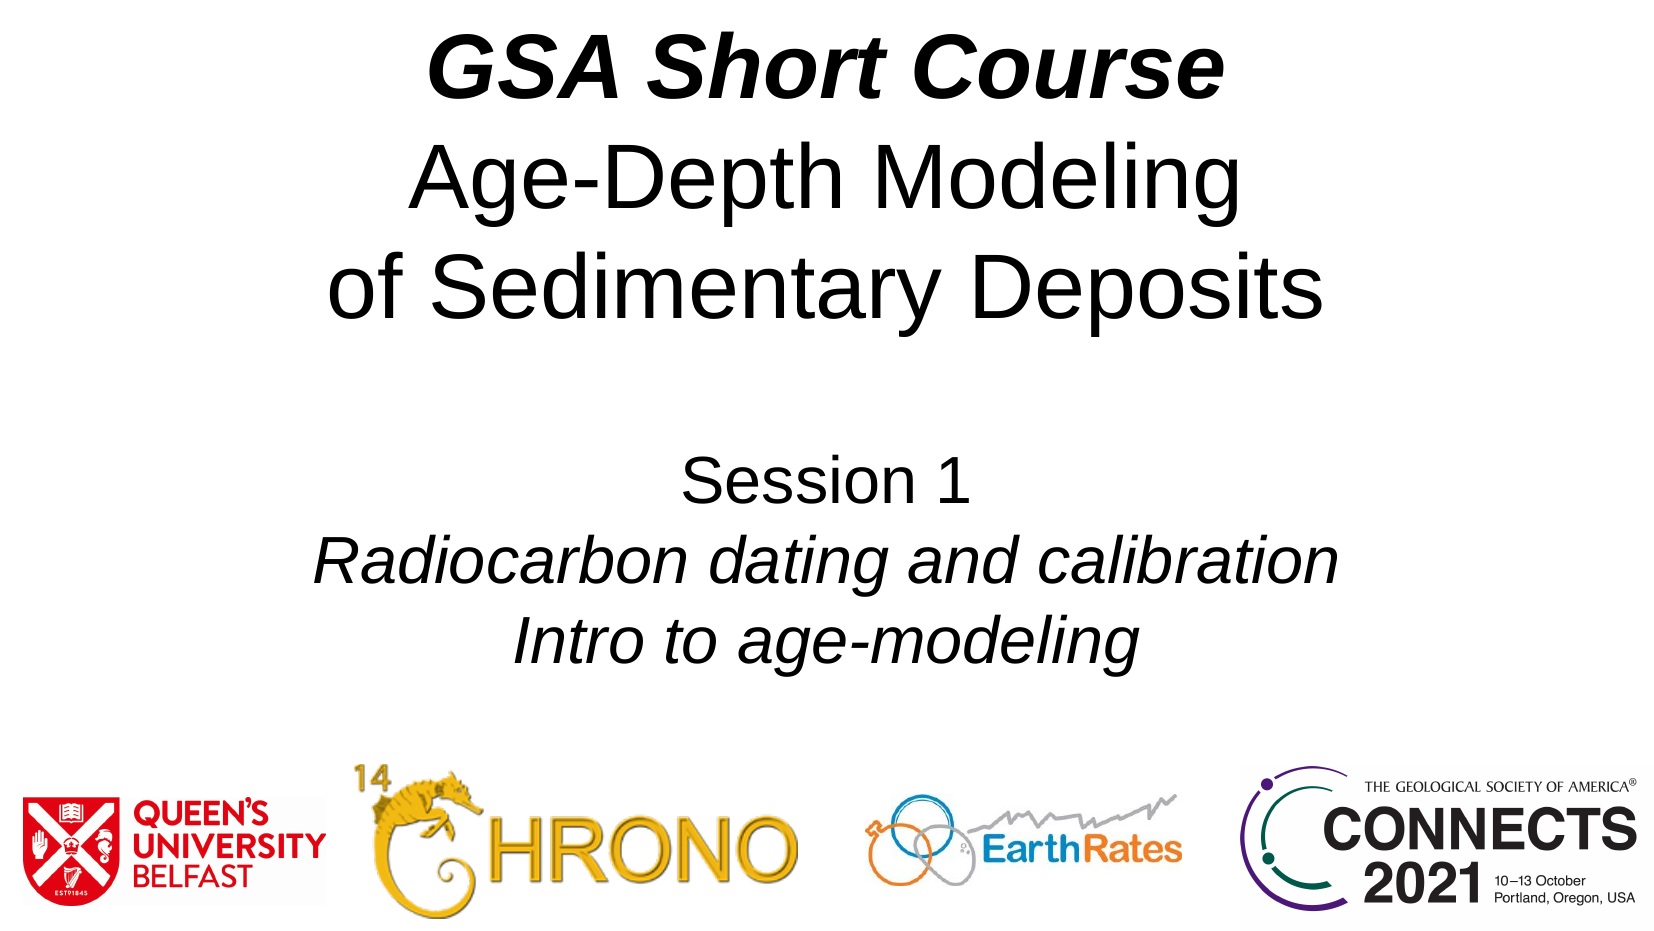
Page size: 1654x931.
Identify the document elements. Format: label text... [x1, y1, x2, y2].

text_box GSA Short Course Age-Depth Modeling of Sedimentary Deposits [82, 21, 1571, 287]
picture [354, 764, 798, 919]
text_box Session 1 Radiocarbon dating and calibration Intro to age-modeling [82, 287, 1571, 827]
picture [1240, 766, 1654, 931]
picture [865, 794, 1182, 886]
picture [23, 797, 326, 906]
